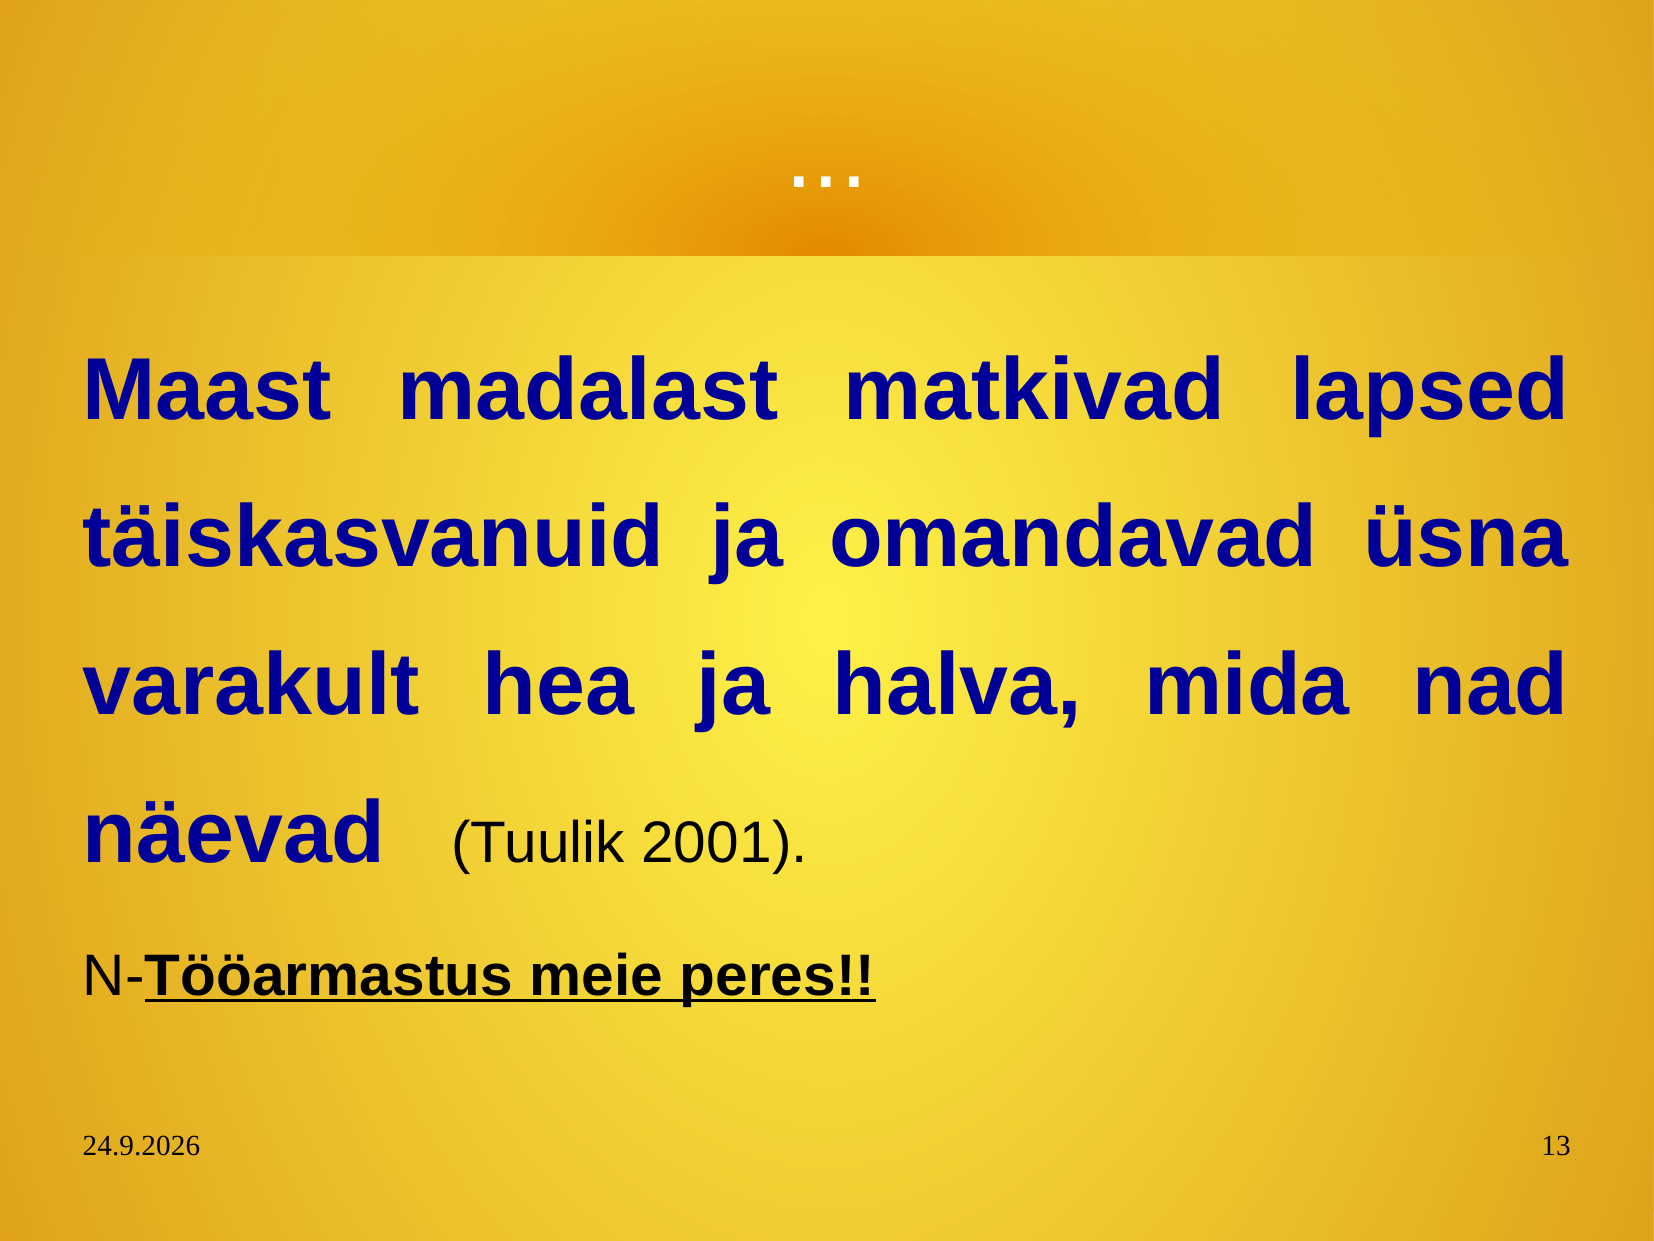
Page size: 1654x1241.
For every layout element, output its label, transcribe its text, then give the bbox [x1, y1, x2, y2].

list Maast madalast matkivad lapsed täiskasvanuid ja omandavad üsna varakult hea ja halva, mida nad näevad (Tuulik 2001). N-Tööarmastus meie peres!! [82, 290, 1571, 1010]
title ... [82, 49, 1571, 257]
